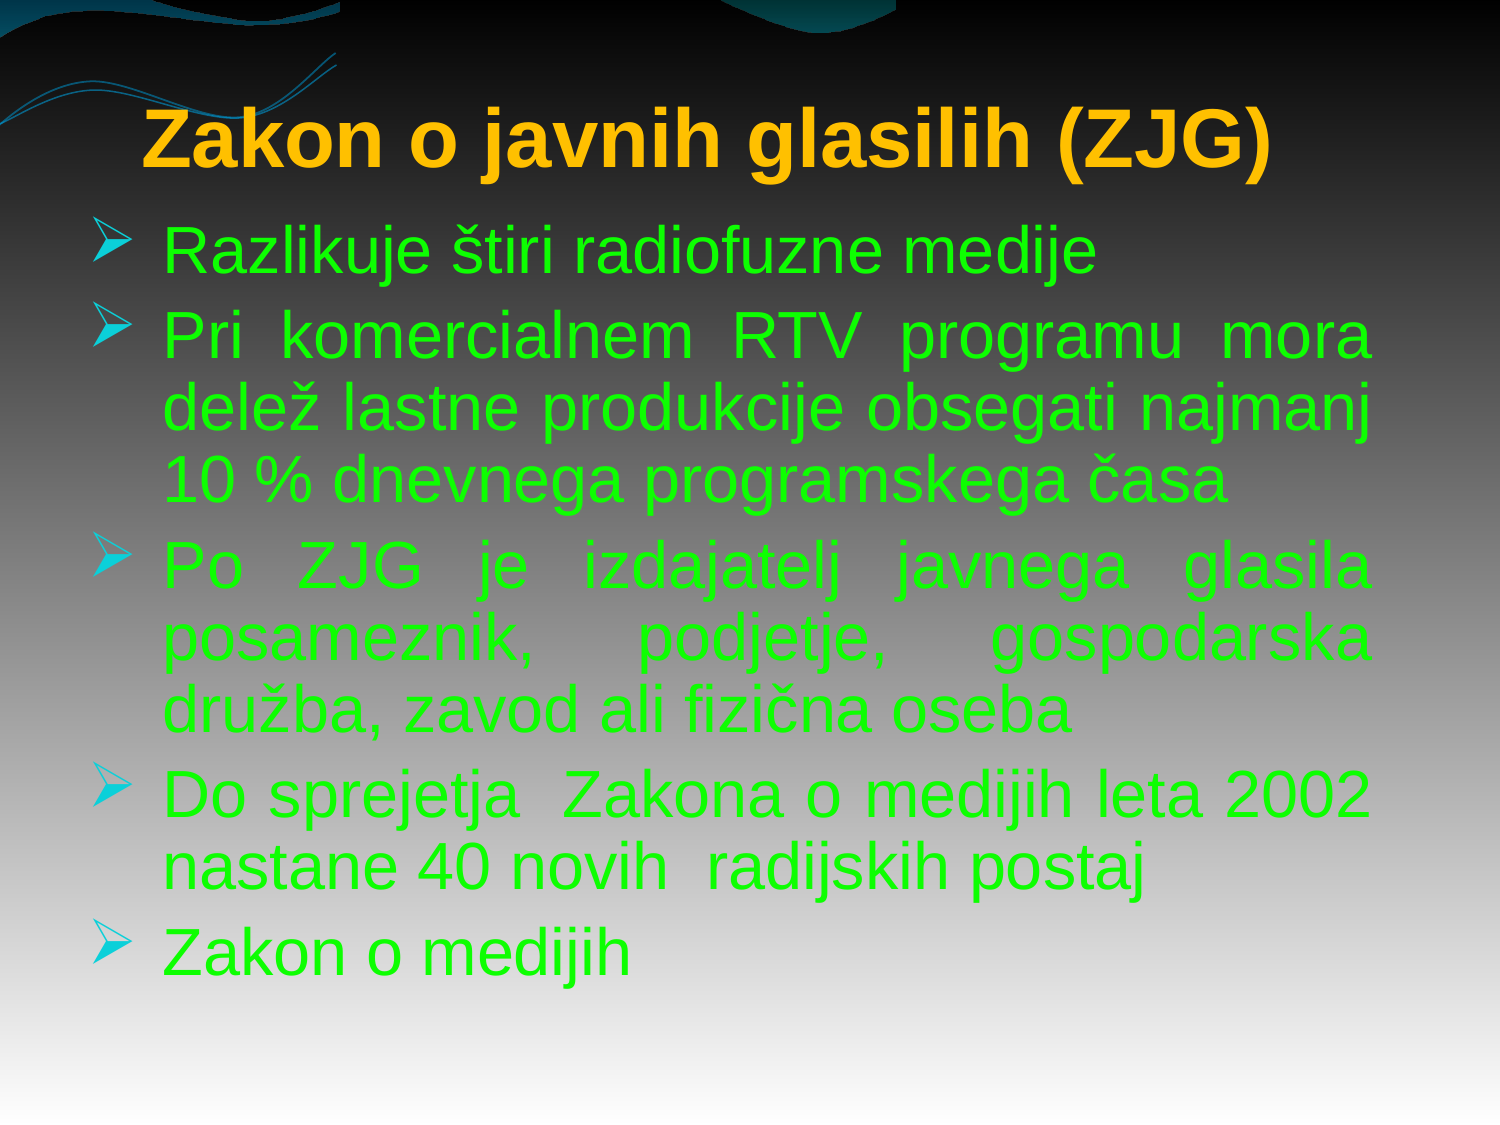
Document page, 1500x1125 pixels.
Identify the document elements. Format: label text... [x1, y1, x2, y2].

subtitle Razlikuje štiri radiofuzne medije Pri komercialnem RTV programu mora delež lastne produkcije obsegati najmanj 10 % dnevnega programskega časa Po ZJG je izdajatelj javnega glasila posameznik, podjetje, gospodarska družba, zavod ali fizična oseba Do sprejetja Zakona o medijih leta 2002 nastane 40 novih radijskih postaj Zakon o medijih [87, 208, 1376, 1071]
title Zakon o javnih glasilih (ZJG) [76, 54, 1365, 185]
